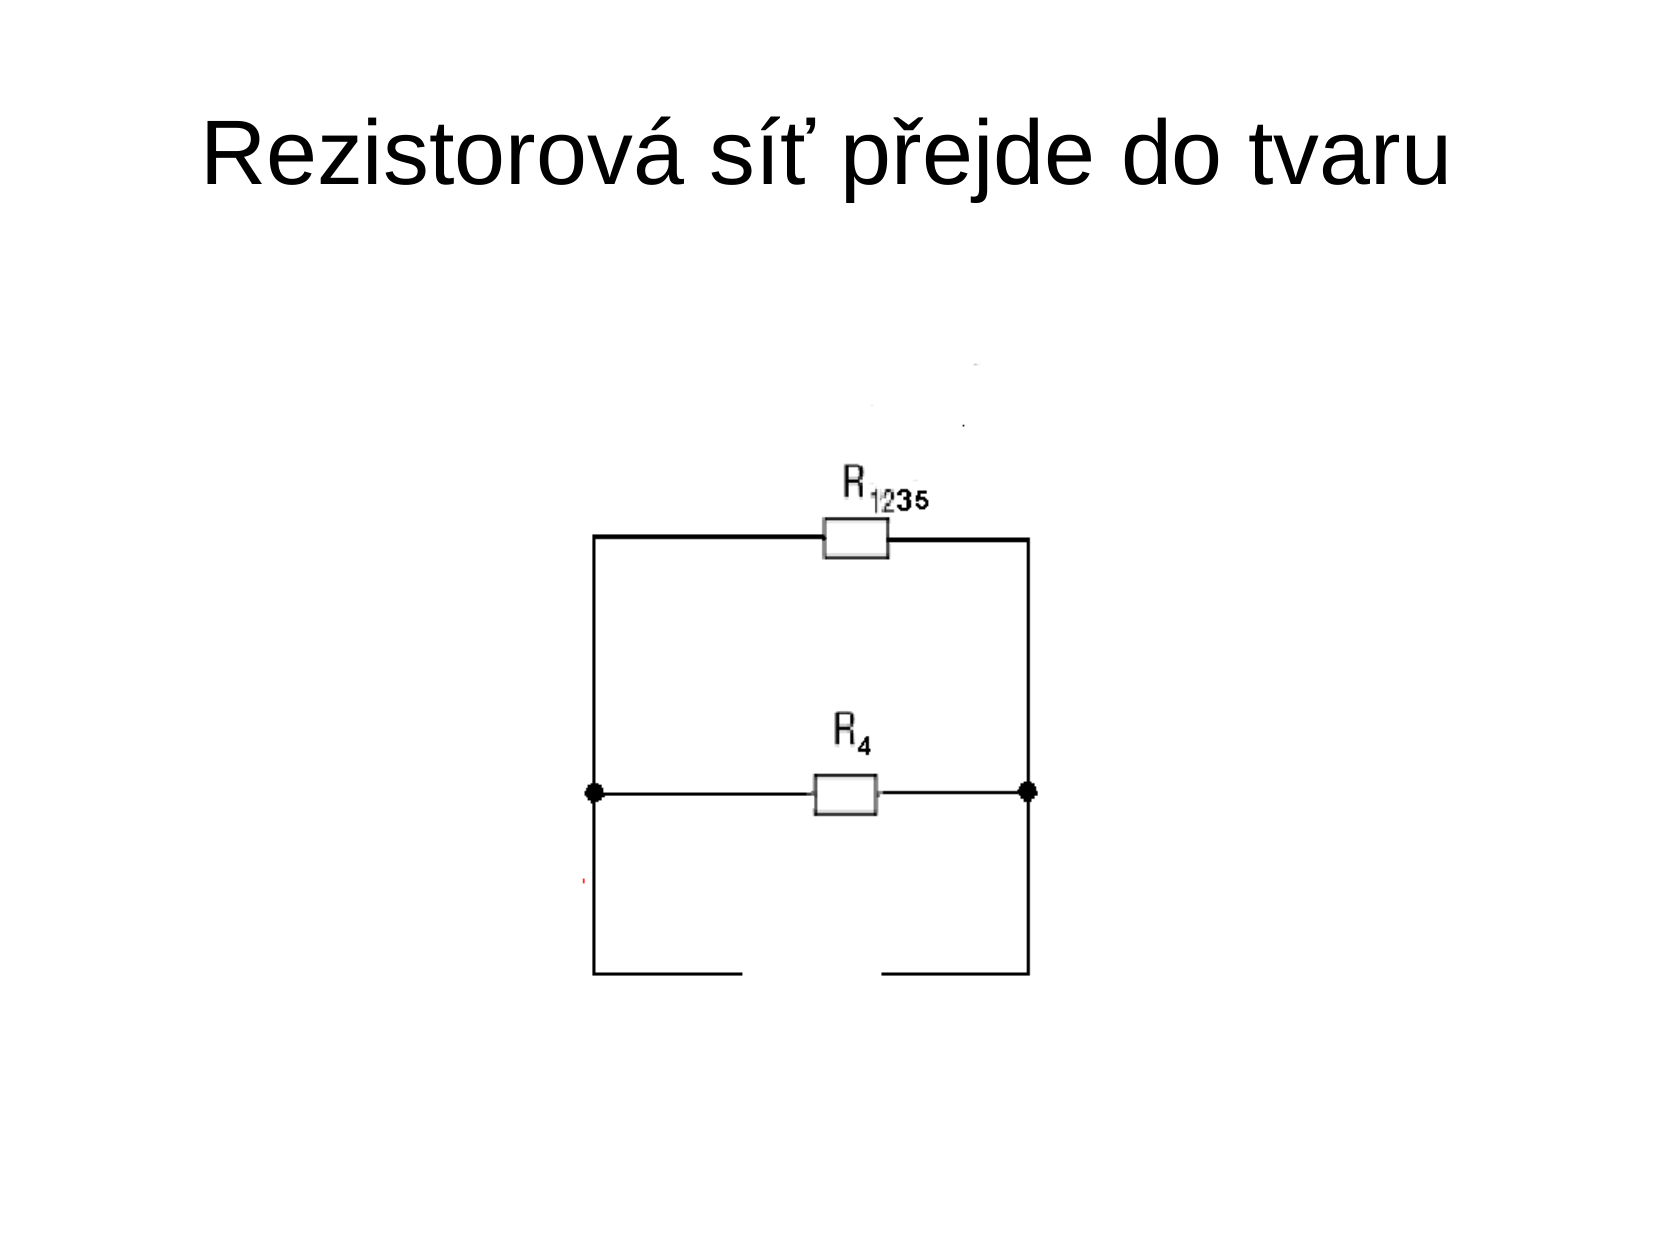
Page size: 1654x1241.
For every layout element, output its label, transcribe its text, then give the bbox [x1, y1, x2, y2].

title Rezistorová síť přejde do tvaru [82, 49, 1571, 257]
picture [502, 325, 1063, 1087]
